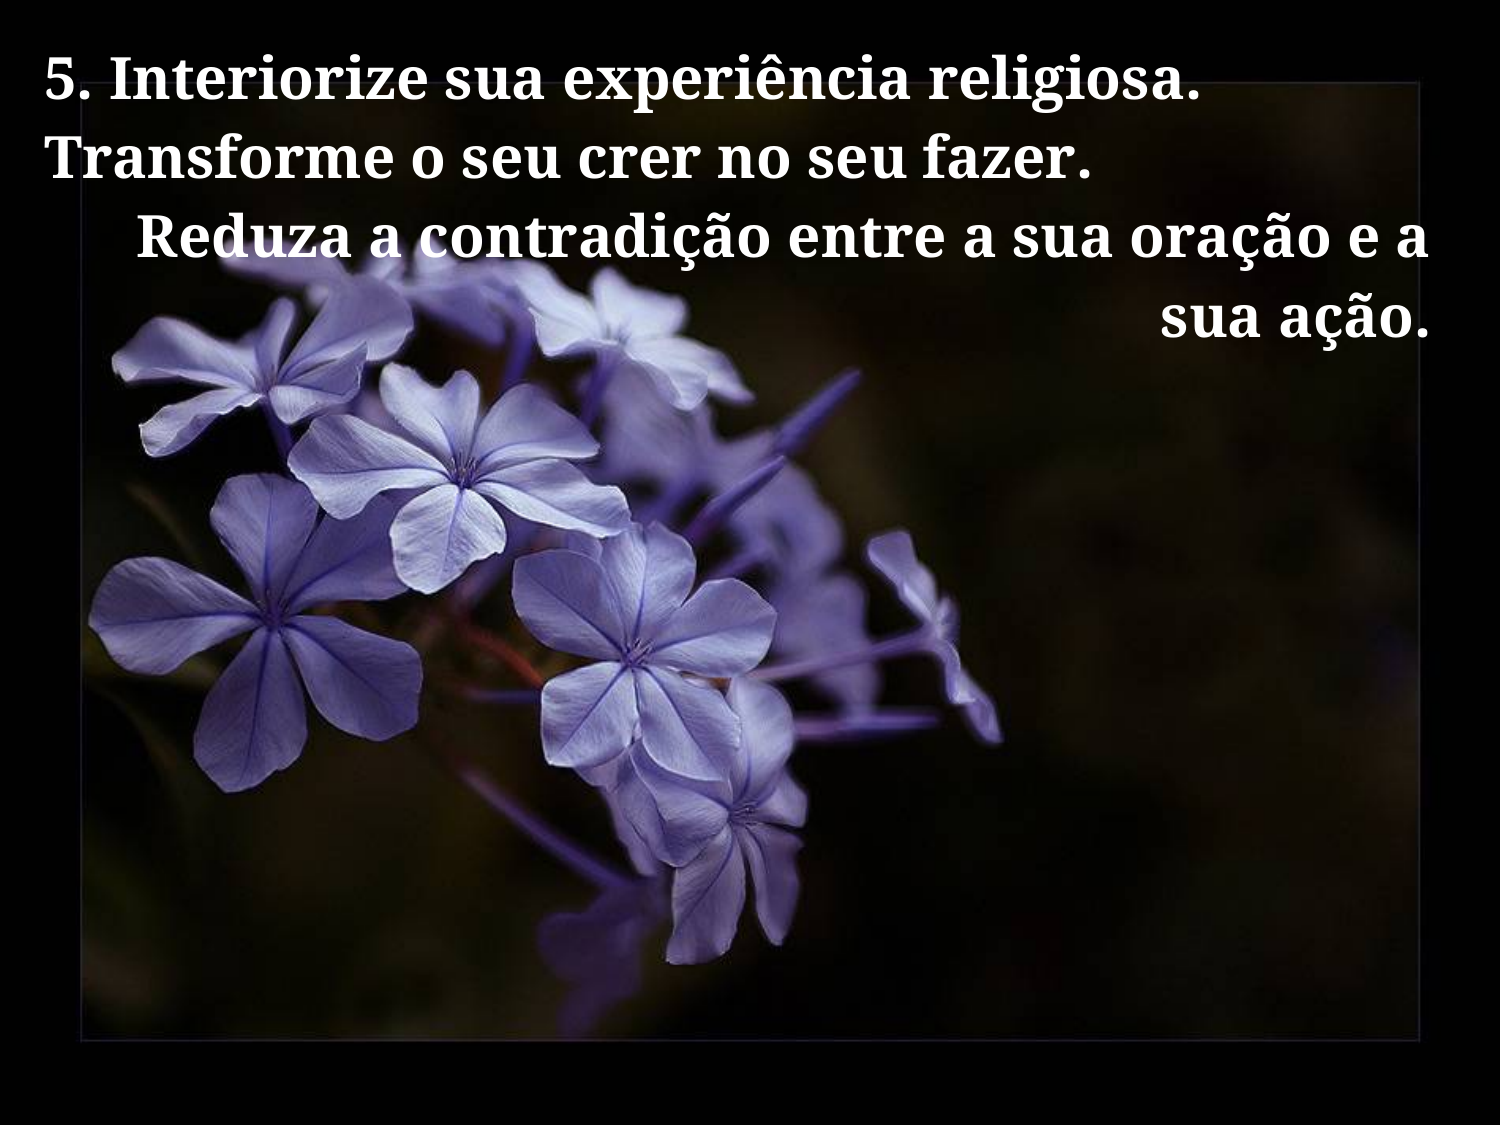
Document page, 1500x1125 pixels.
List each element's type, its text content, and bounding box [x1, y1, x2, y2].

text_box 5. Interiorize sua experiência religiosa. Transforme o seu crer no seu fazer. Reduza a contradição entre a sua oração e a sua ação. [29, 29, 1447, 362]
picture [0, 0, 1500, 1125]
